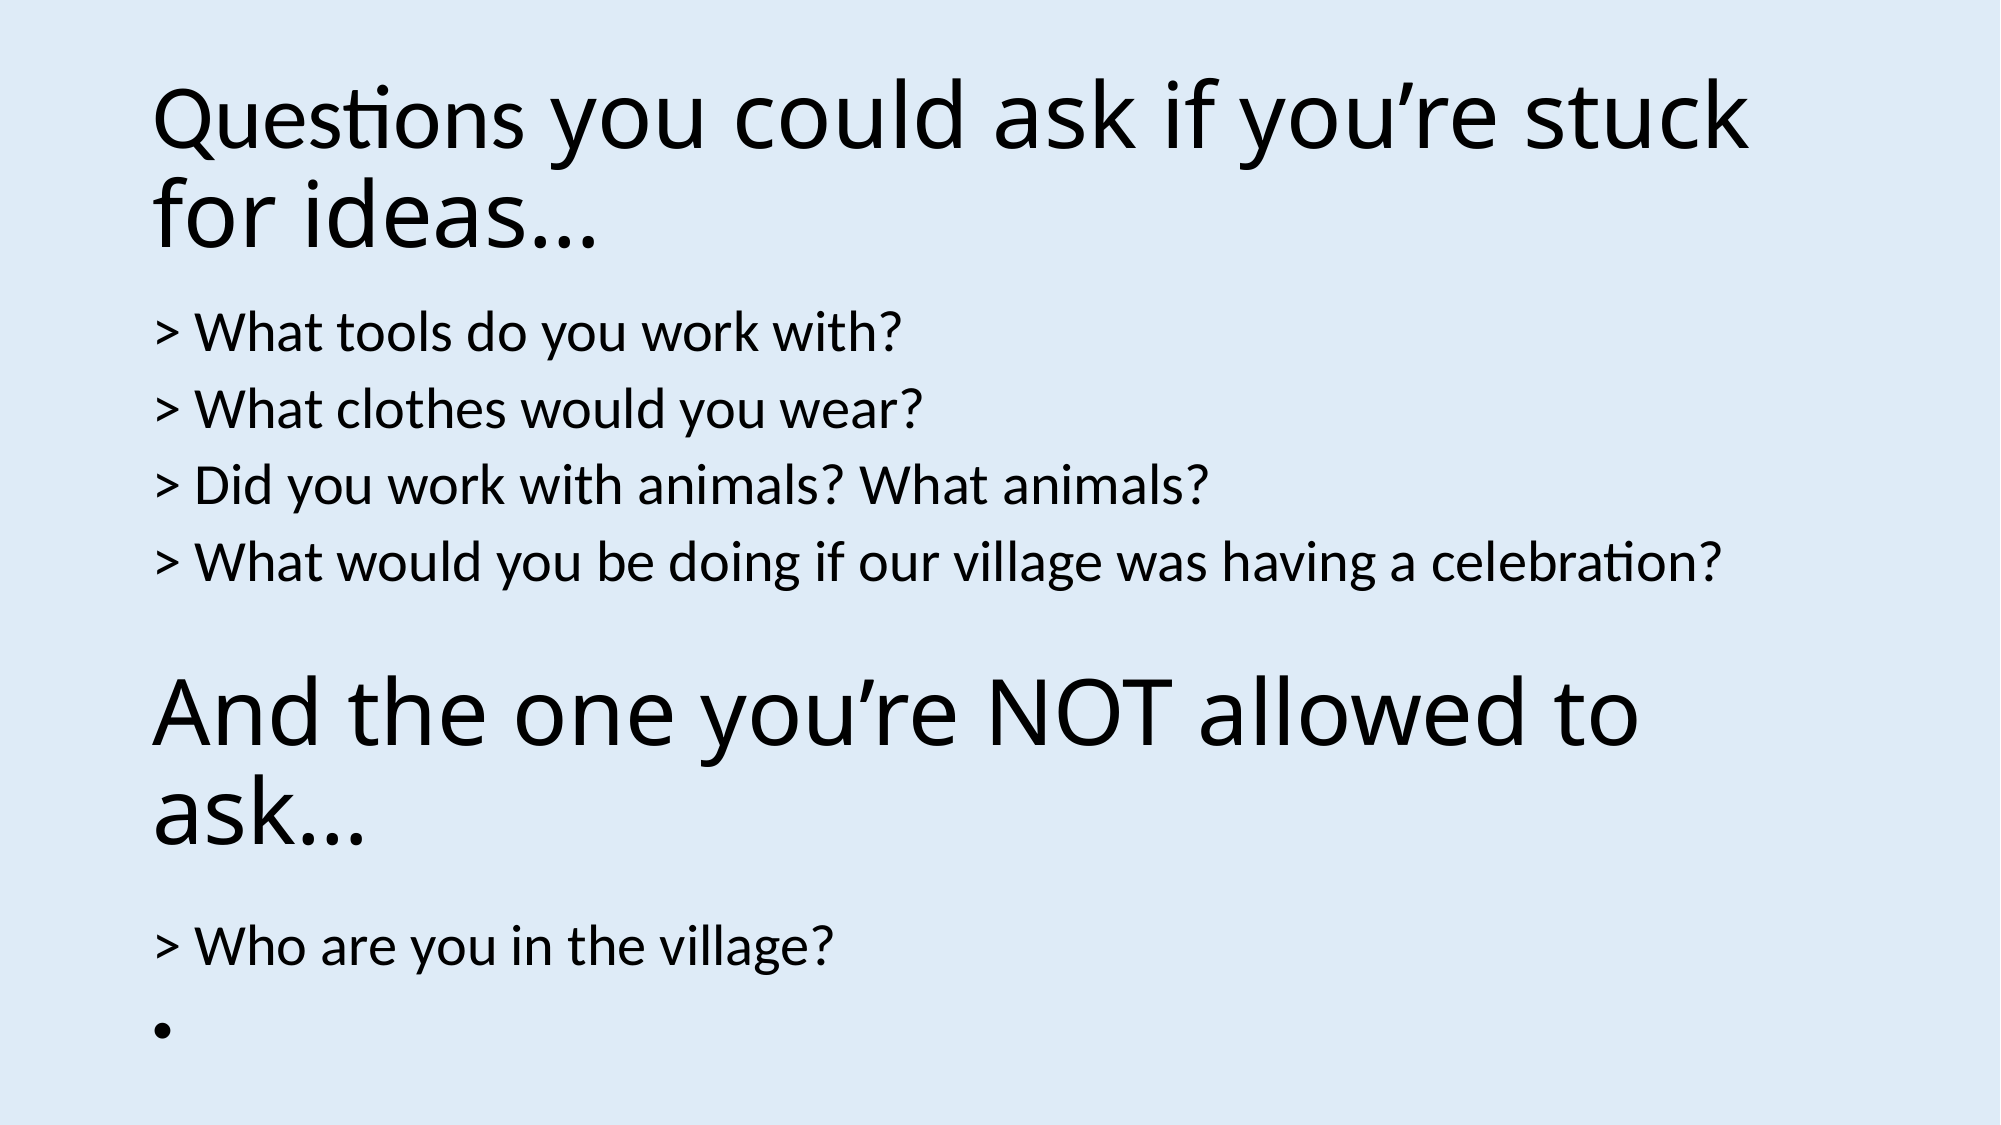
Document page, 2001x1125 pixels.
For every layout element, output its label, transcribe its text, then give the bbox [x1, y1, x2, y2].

title Questions you could ask if you’re stuck for ideas… [137, 59, 1863, 278]
list > What tools do you work with? > What clothes would you wear? > Did you work with animals? What animals? > What would you be doing if our village was having a celebration? > Who are you in the village? [137, 299, 1863, 656]
text_box And the one you’re NOT allowed to ask… [137, 656, 1863, 874]
list > What tools do you work with? > What clothes would you wear? > Did you work with animals? What animals? > What would you be doing if our village was having a celebration? > Who are you in the village? [137, 874, 1863, 1014]
